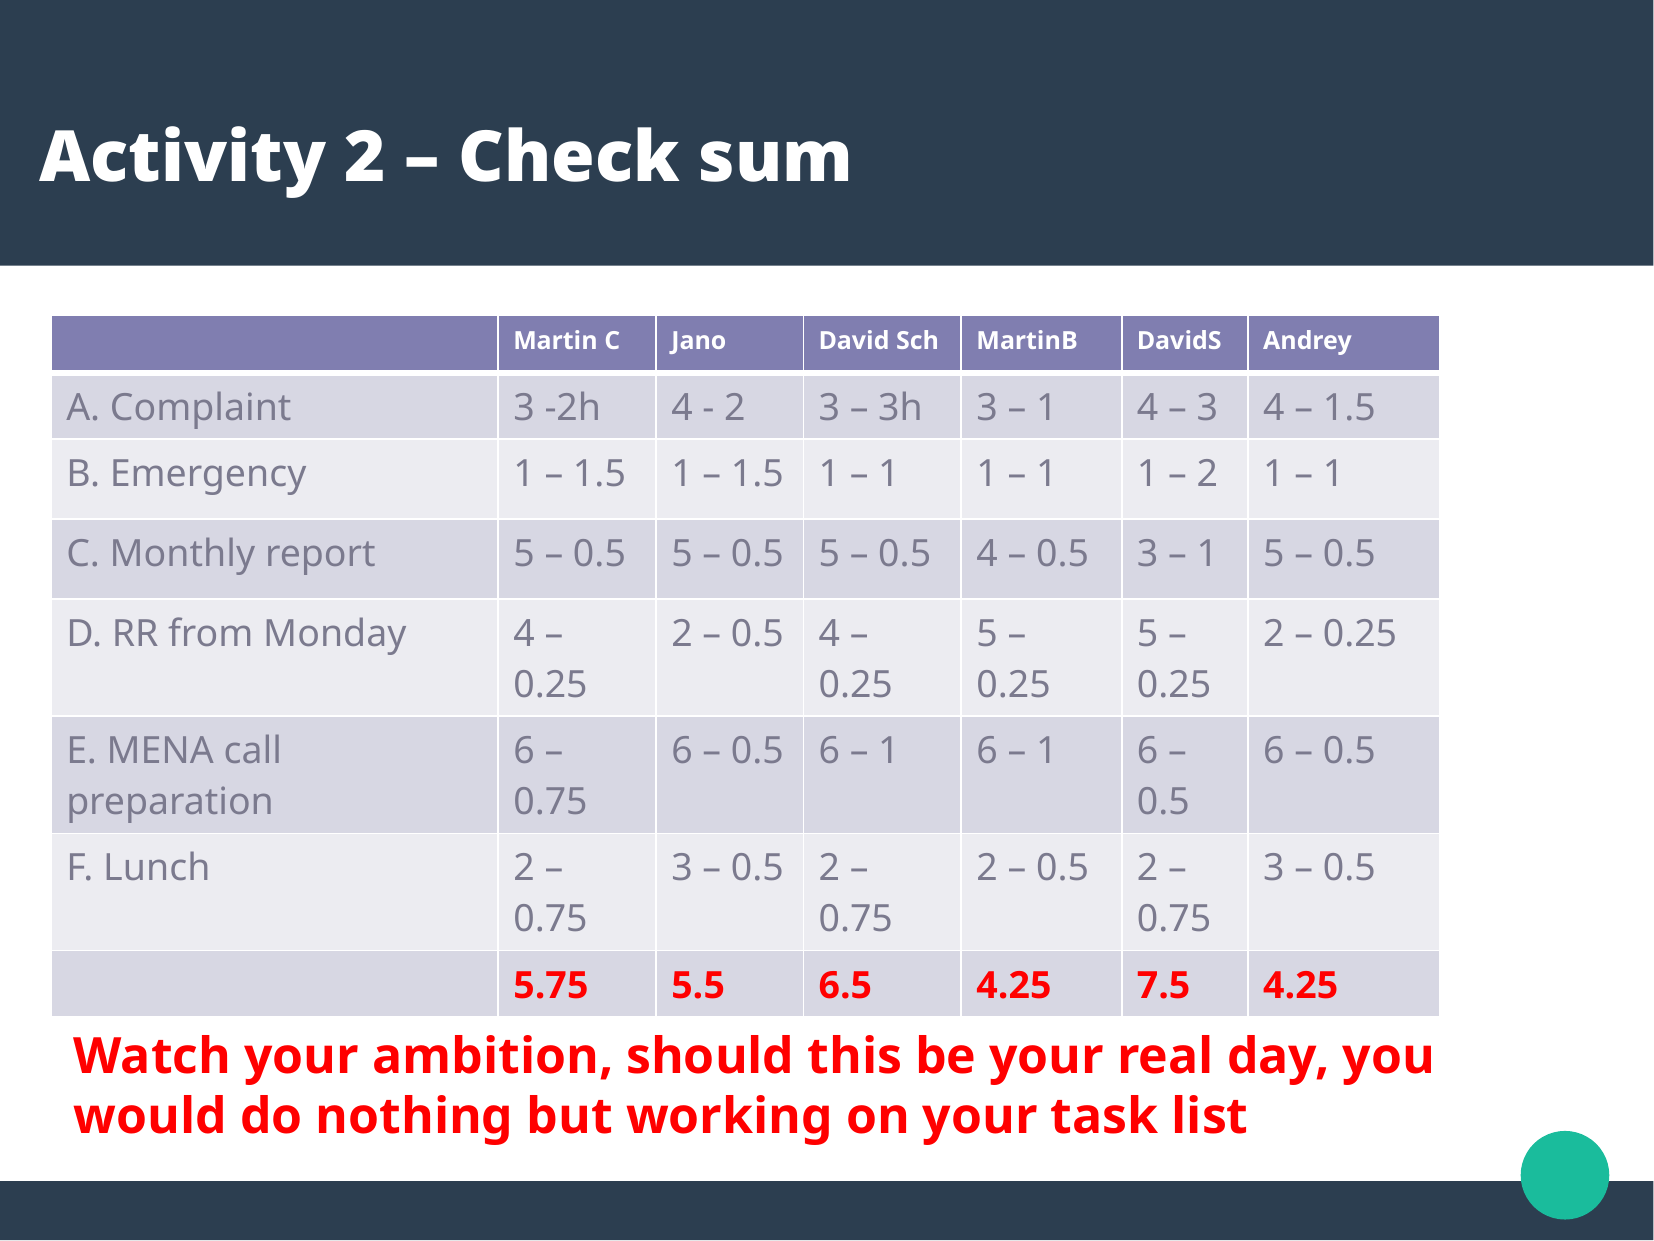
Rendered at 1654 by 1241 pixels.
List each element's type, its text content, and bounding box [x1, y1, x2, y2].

table_header MartinB [962, 316, 1121, 370]
table_cell 3 – 0.5 [657, 834, 803, 950]
table_cell 5 – 0.5 [804, 520, 960, 598]
table_header DavidS [1123, 316, 1247, 370]
table_cell 6 – 0.5 [1249, 717, 1439, 833]
table_cell F. Lunch [52, 834, 497, 950]
table_header Andrey [1249, 316, 1439, 370]
table_cell 4 – 0.25 [804, 600, 960, 715]
table_cell 1 – 1.5 [499, 440, 655, 518]
table_cell 1 – 1.5 [657, 440, 803, 518]
subtitle [59, 270, 1595, 1097]
table_cell 5 – 0.5 [657, 520, 803, 598]
table_cell A. Complaint [52, 376, 497, 438]
table_cell 3 – 3h [804, 376, 960, 438]
table_cell 3 – 1 [1123, 520, 1247, 598]
table_cell 5 – 0.5 [499, 520, 655, 598]
table_cell 4.25 [1249, 951, 1439, 1016]
table_cell 4.25 [962, 951, 1121, 1016]
table_cell 6 – 1 [962, 717, 1121, 833]
table_cell B. Emergency [52, 440, 497, 518]
table_cell 3 -2h [499, 376, 655, 438]
table_cell 1 – 1 [962, 440, 1121, 518]
text_box Watch your ambition, should this be your real day, you would do nothing but working on your task list [59, 1016, 1576, 1152]
table_cell C. Monthly report [52, 520, 497, 598]
table_header David Sch [804, 316, 960, 370]
table_cell 1 – 1 [1249, 440, 1439, 518]
table_cell 4 - 2 [657, 376, 803, 438]
table_cell D. RR from Monday [52, 600, 497, 715]
table_cell 6 – 1 [804, 717, 960, 833]
table_cell 1 – 2 [1123, 440, 1247, 518]
table_cell 2 – 0.75 [499, 834, 655, 950]
table_cell 2 – 0.5 [962, 834, 1121, 950]
table_cell 4 – 3 [1123, 376, 1247, 438]
table_cell 6 – 0.5 [657, 717, 803, 833]
table_cell 4 – 0.5 [962, 520, 1121, 598]
table_cell 6 – 0.5 [1123, 717, 1247, 833]
title Activity 2 – Check sum [39, 75, 1576, 233]
table_cell 3 – 1 [962, 376, 1121, 438]
table_cell 5 – 0.25 [962, 600, 1121, 715]
table_cell 6.5 [804, 951, 960, 1016]
table_cell 6 – 0.75 [499, 717, 655, 833]
table_cell 5 – 0.5 [1249, 520, 1439, 598]
table_cell 7.5 [1123, 951, 1247, 1016]
table_cell 2 – 0.5 [657, 600, 803, 715]
table_cell 2 – 0.75 [804, 834, 960, 950]
table_cell 4 – 0.25 [499, 600, 655, 715]
table_header Jano [657, 316, 803, 370]
table_cell 2 – 0.75 [1123, 834, 1247, 950]
table_header Martin C [499, 316, 655, 370]
table_cell 5.75 [499, 951, 655, 1016]
table_cell 4 – 1.5 [1249, 376, 1439, 438]
table_cell 5.5 [657, 951, 803, 1016]
table_cell 3 – 0.5 [1249, 834, 1439, 950]
table_cell 2 – 0.25 [1249, 600, 1439, 715]
table_cell 5 – 0.25 [1123, 600, 1247, 715]
table_header [52, 316, 497, 370]
table_cell [52, 951, 497, 1016]
table_cell E. MENA call preparation [52, 717, 497, 833]
table_cell 1 – 1 [804, 440, 960, 518]
